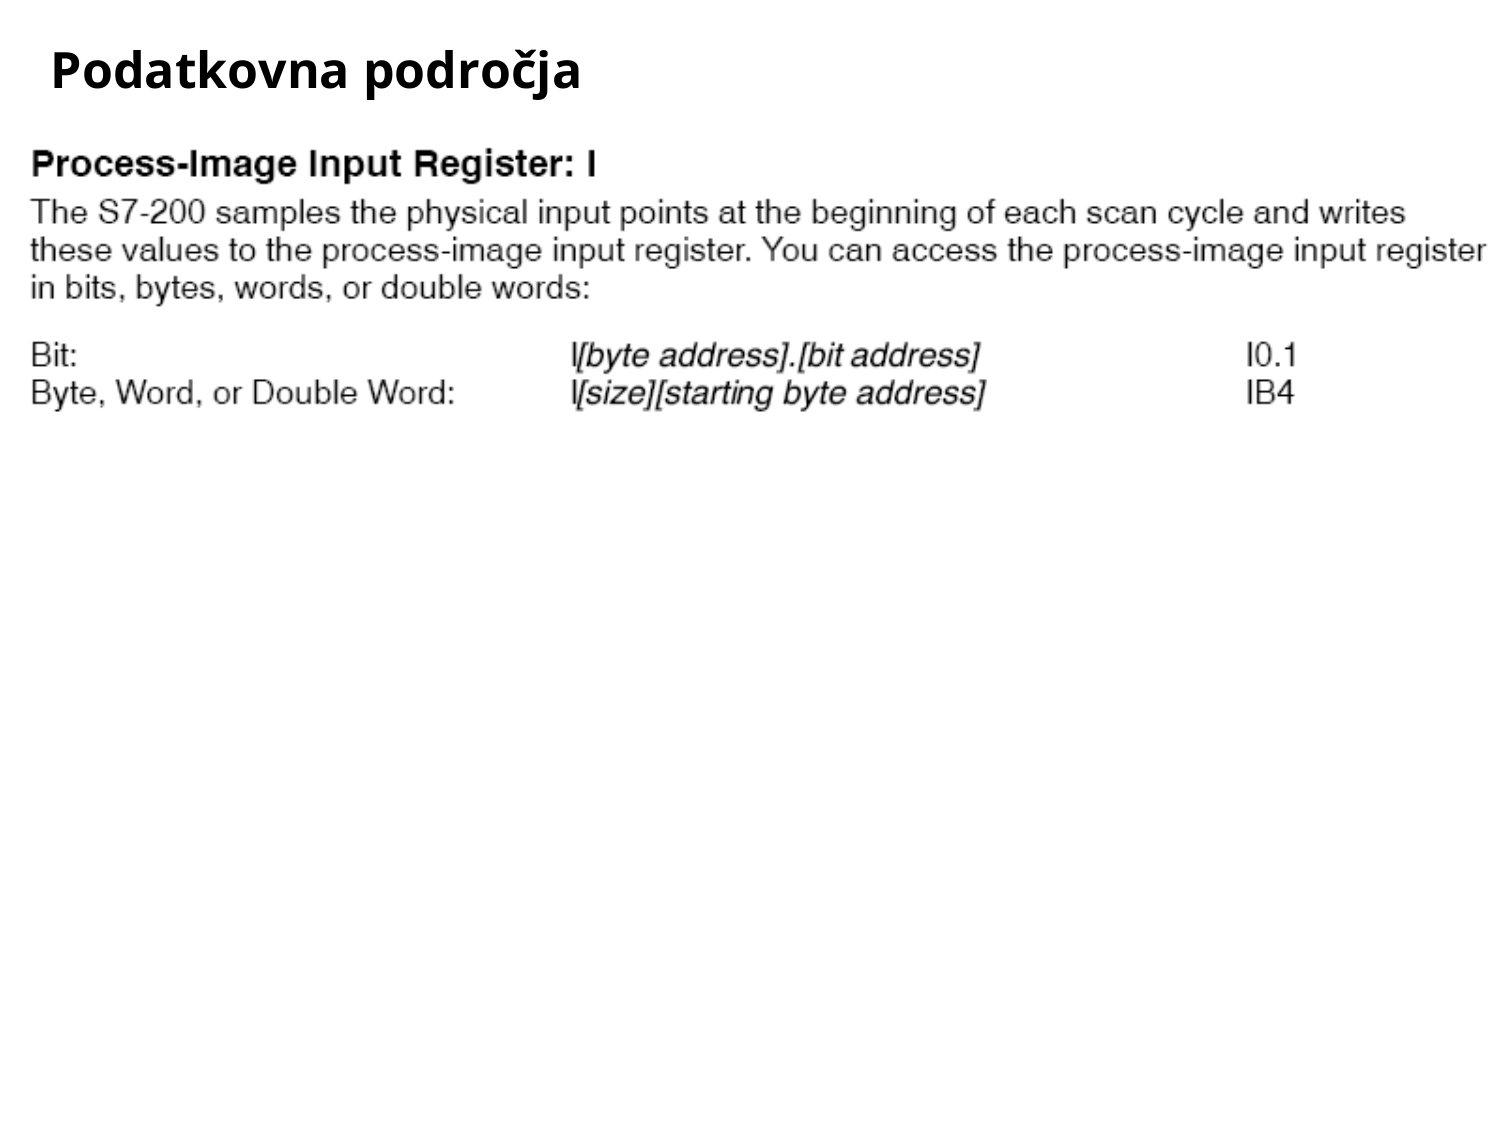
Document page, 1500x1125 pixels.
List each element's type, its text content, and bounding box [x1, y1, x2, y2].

text_box Podatkovna področja [35, 30, 598, 106]
picture [24, 143, 1494, 426]
